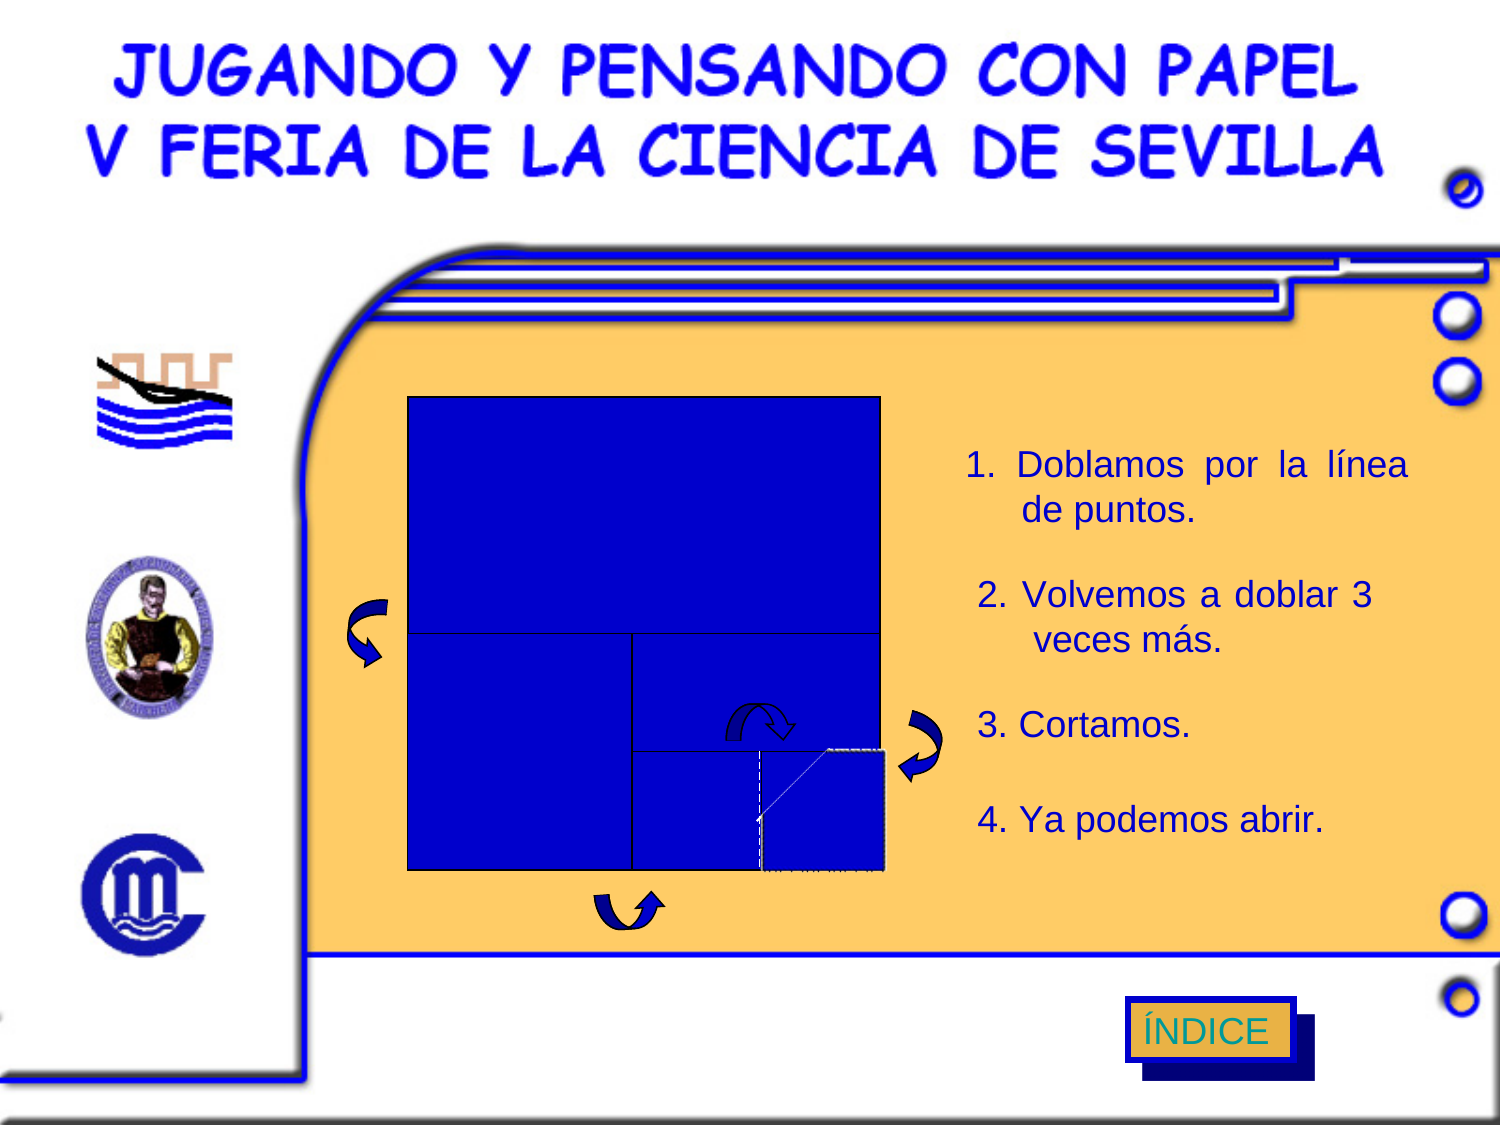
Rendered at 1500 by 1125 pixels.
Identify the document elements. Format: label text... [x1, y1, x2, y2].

text_box [594, 891, 665, 930]
text_box [347, 600, 388, 668]
text_box [407, 397, 881, 870]
picture [0, 0, 1500, 1125]
text_box 4. Ya podemos abrir. [962, 786, 1365, 848]
text_box 2. Volvemos a doblar 3 veces más. [962, 562, 1388, 668]
text_box 1. Doblamos por la línea de puntos. [950, 432, 1424, 538]
text_box 3. Cortamos. [962, 692, 1258, 753]
text_box ÍNDICE [1128, 999, 1294, 1060]
